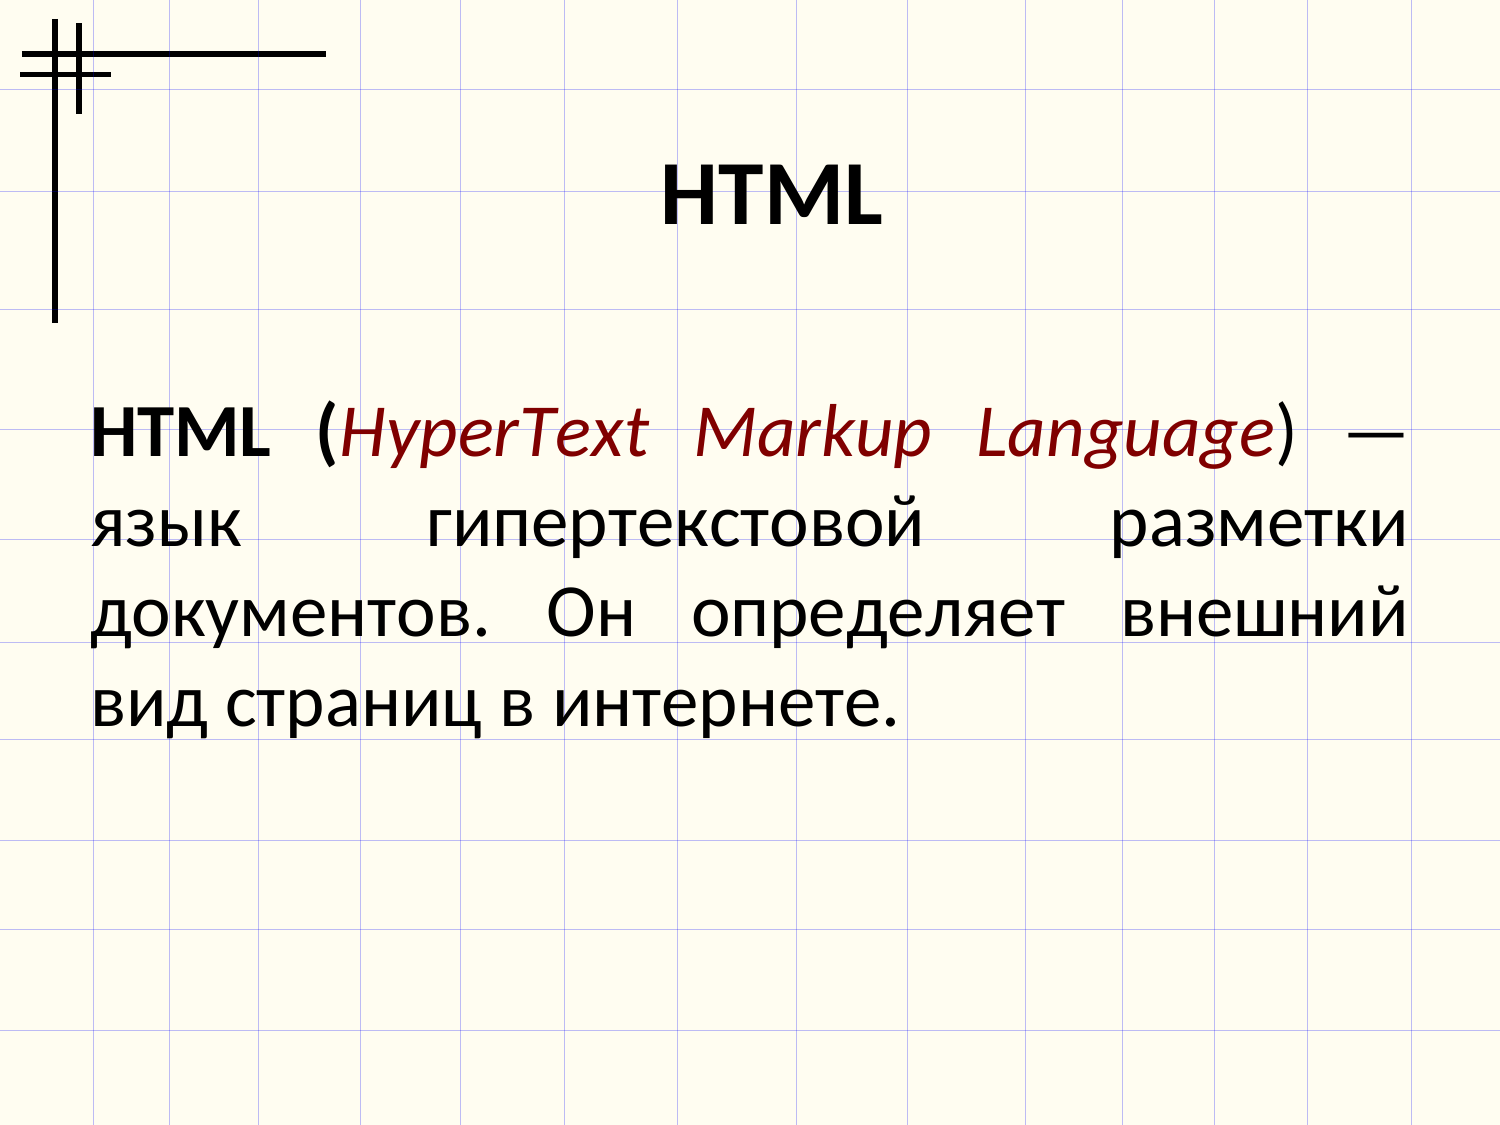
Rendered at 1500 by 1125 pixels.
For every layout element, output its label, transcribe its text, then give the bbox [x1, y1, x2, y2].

title HTML [75, 75, 1426, 301]
list HTML (HyperText Markup Language) — язык гипертекстовой разметки документов. Он определяет внешний вид страниц в интернете. [75, 373, 1426, 988]
